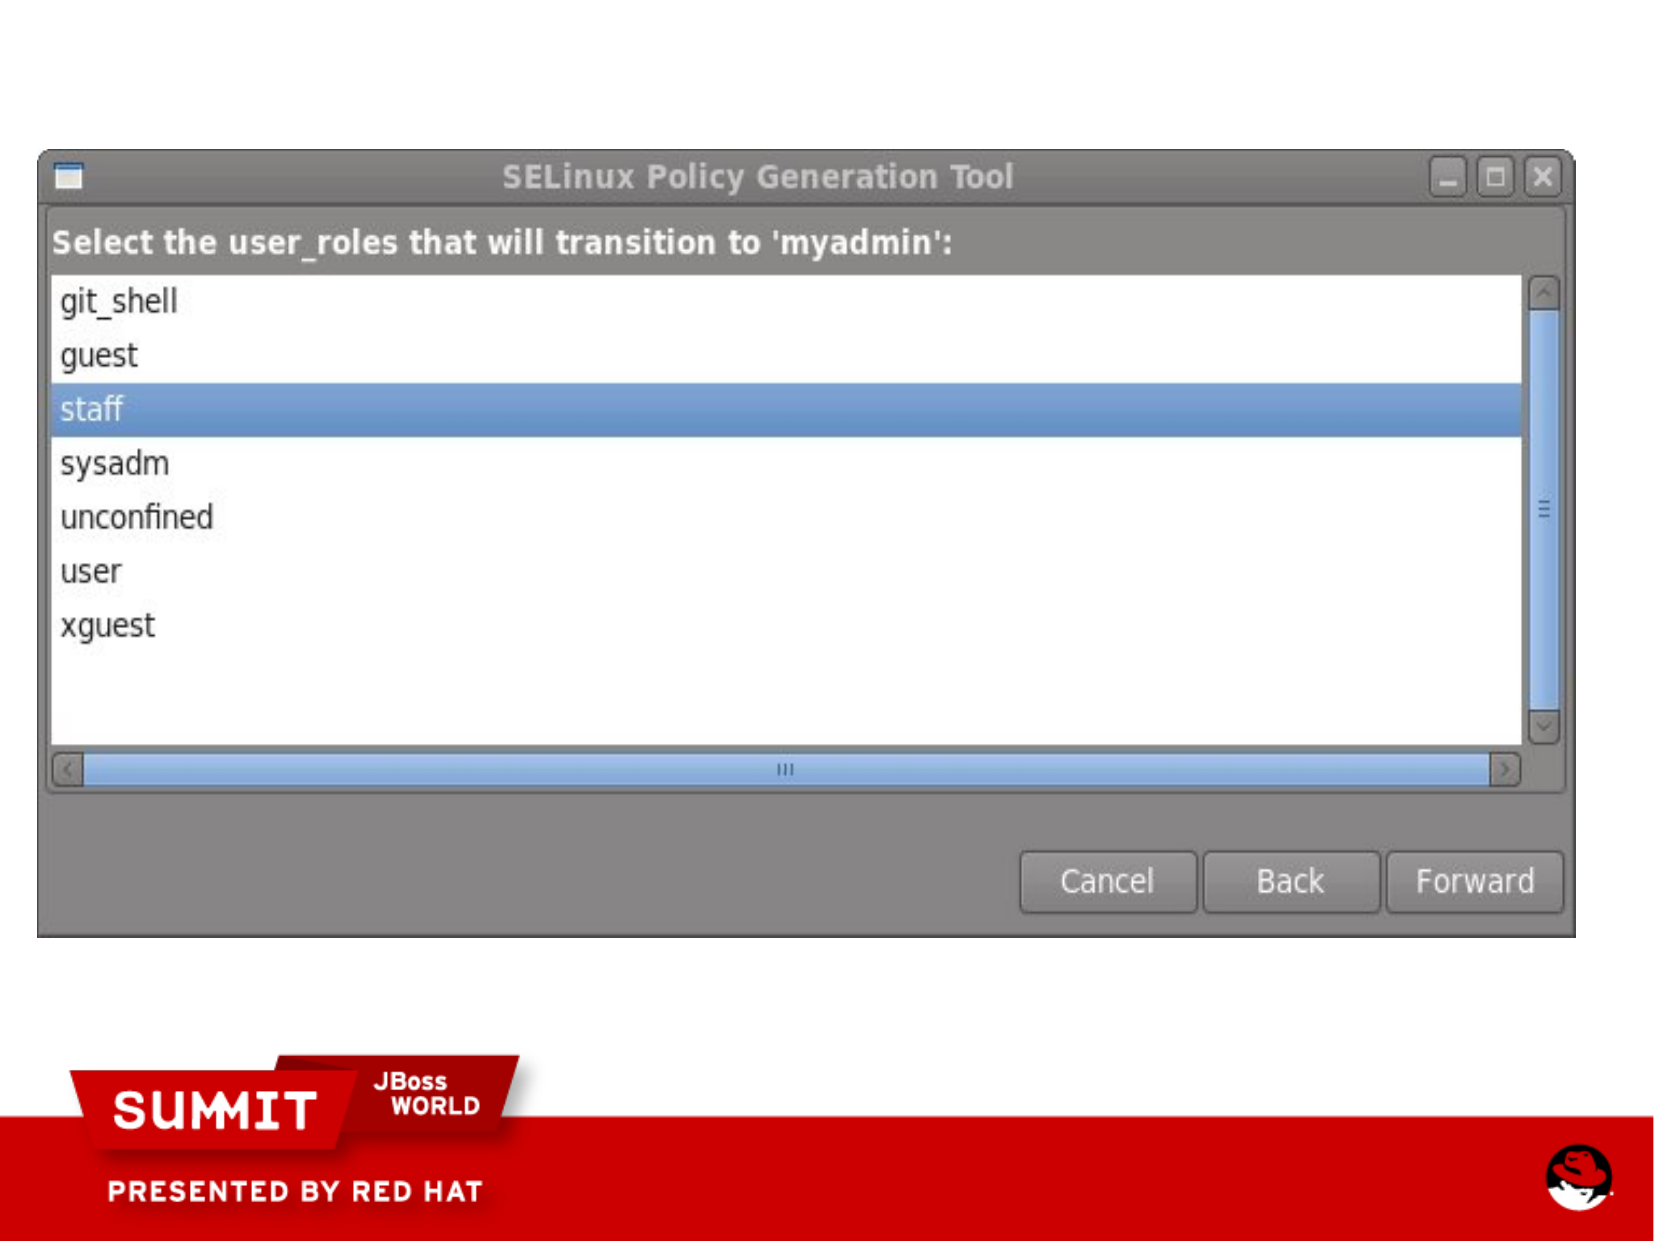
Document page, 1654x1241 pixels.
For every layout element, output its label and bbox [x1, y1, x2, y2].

picture [37, 149, 1576, 938]
picture [0, 1043, 1654, 1241]
